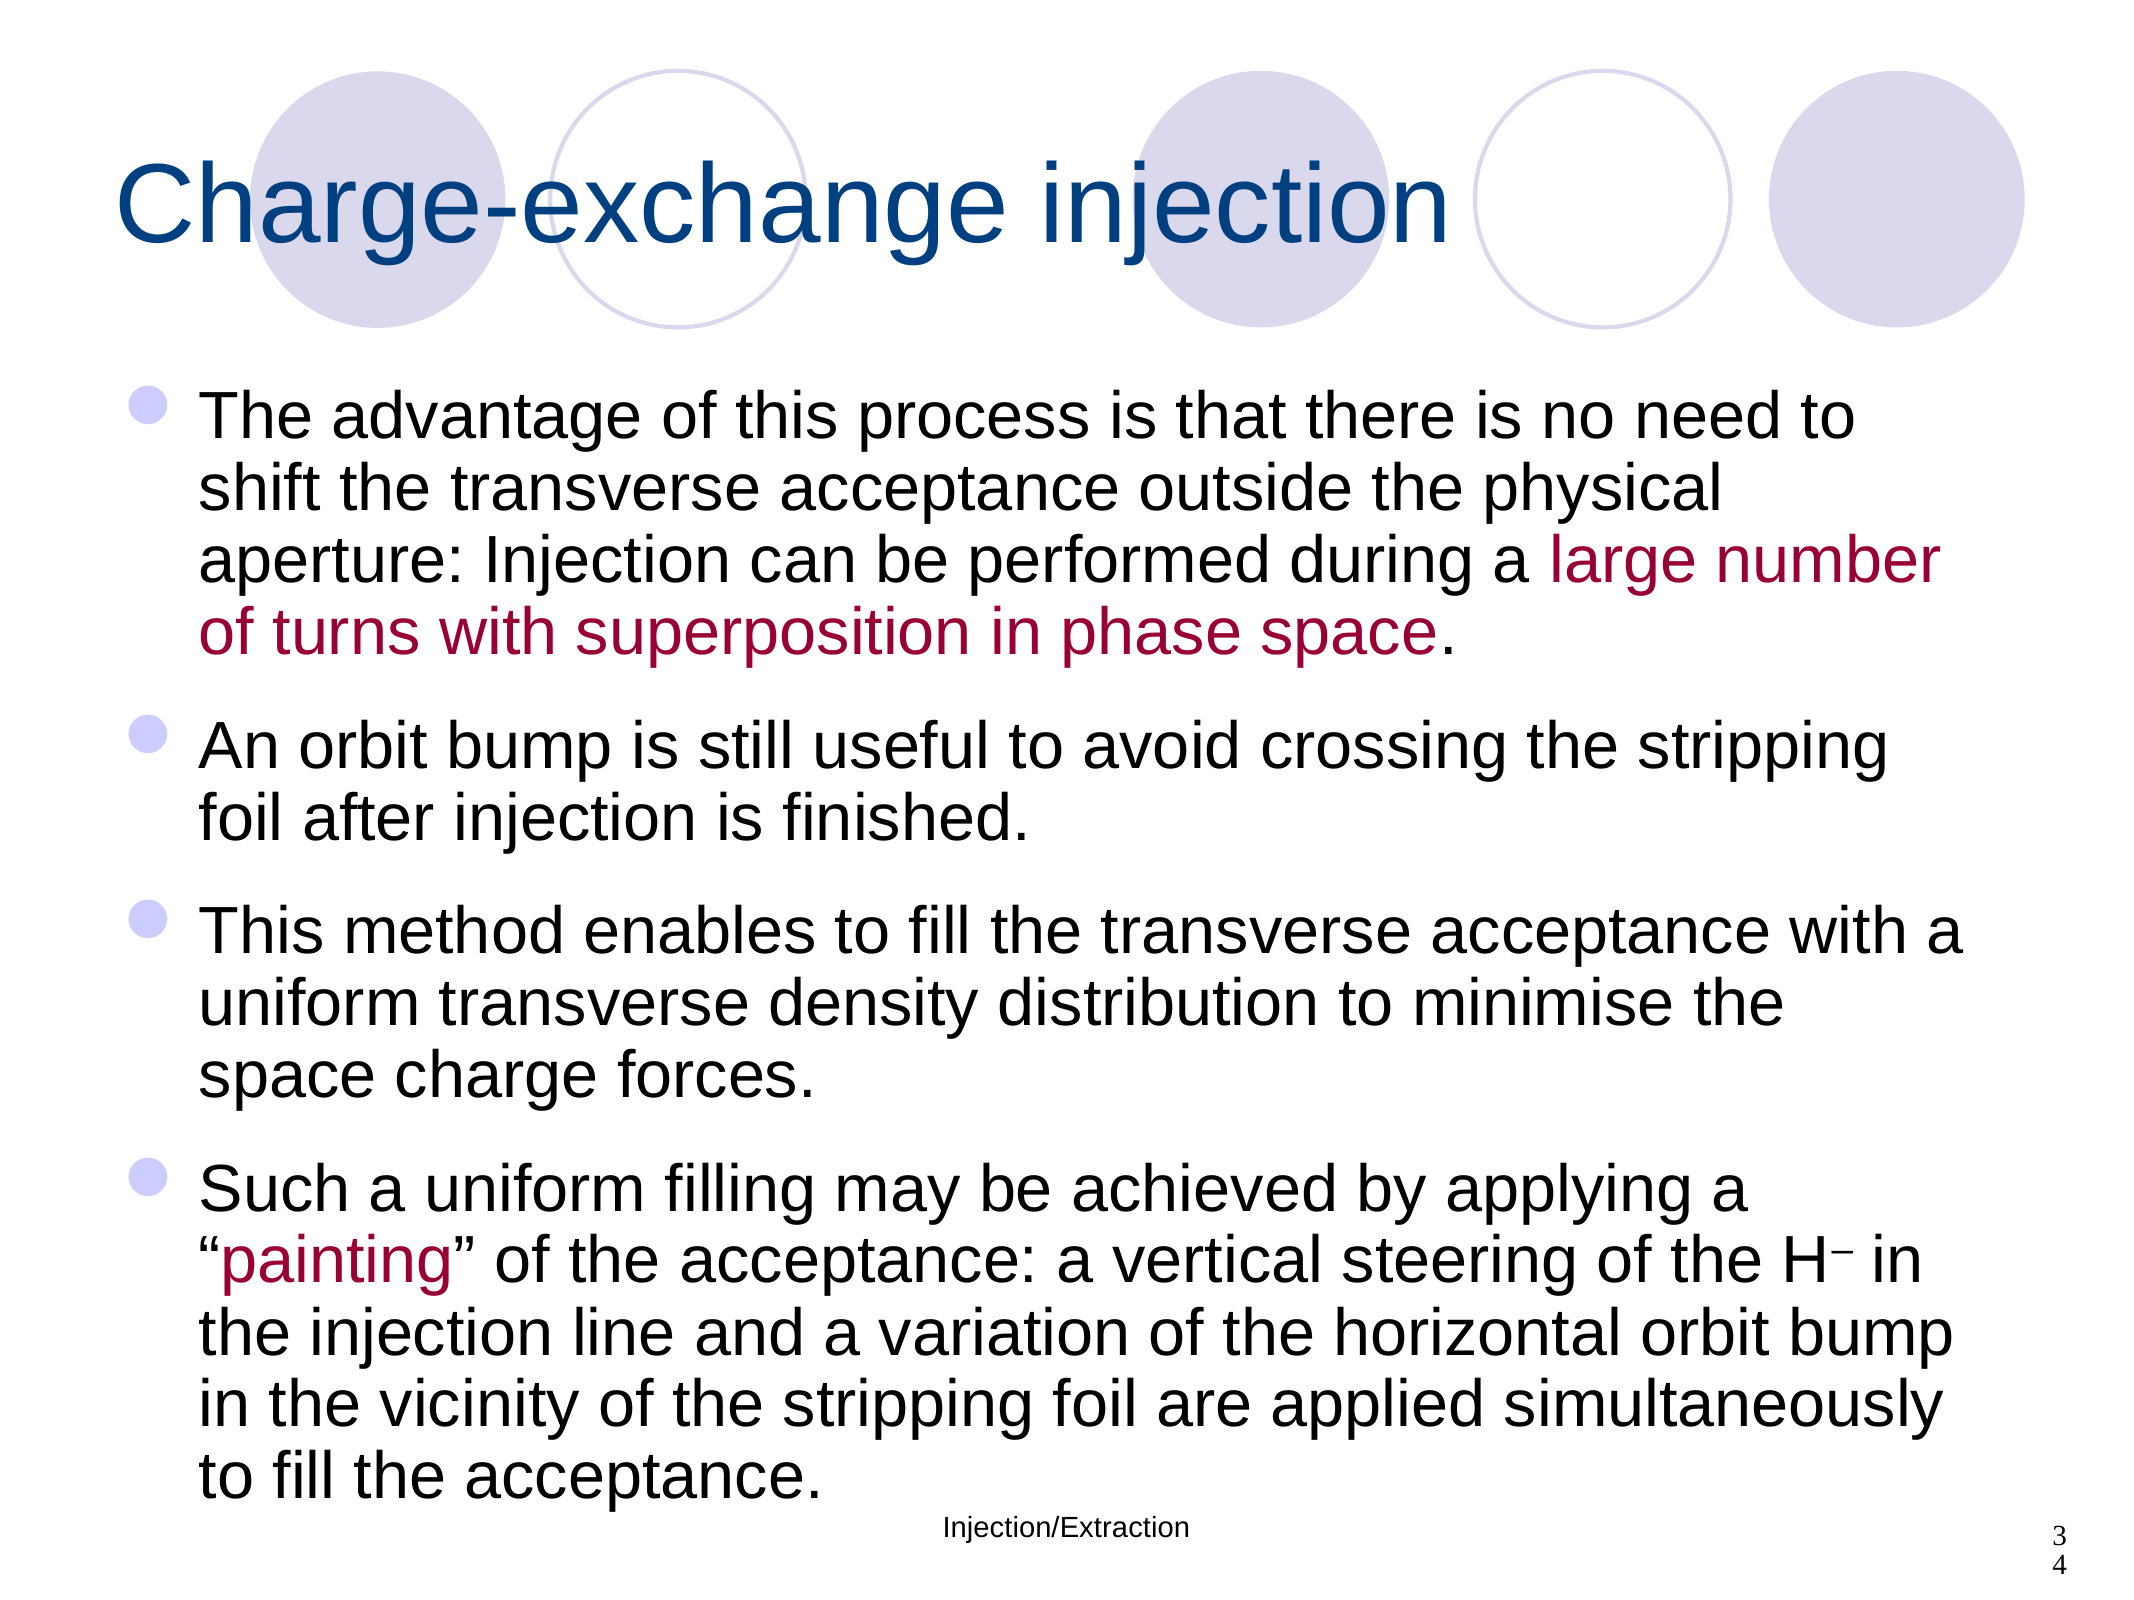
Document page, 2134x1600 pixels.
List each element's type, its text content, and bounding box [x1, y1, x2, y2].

title Charge-exchange injection [106, 21, 2028, 372]
list The advantage of this process is that there is no need to shift the transverse acceptance outside the physical aperture: Injection can be performed during a large number of turns with superposition in phase space. An orbit bump is still useful to avoid crossing the stripping foil after injection is finished. This method enables to fill the transverse acceptance with a uniform transverse density distribution to minimise the space charge forces. Such a uniform filling may be achieved by applying a “painting” of the acceptance: a vertical steering of the H– in the injection line and a variation of the horizontal orbit bump in the vicinity of the stripping foil are applied simultaneously to fill the acceptance. [106, 372, 2028, 1600]
